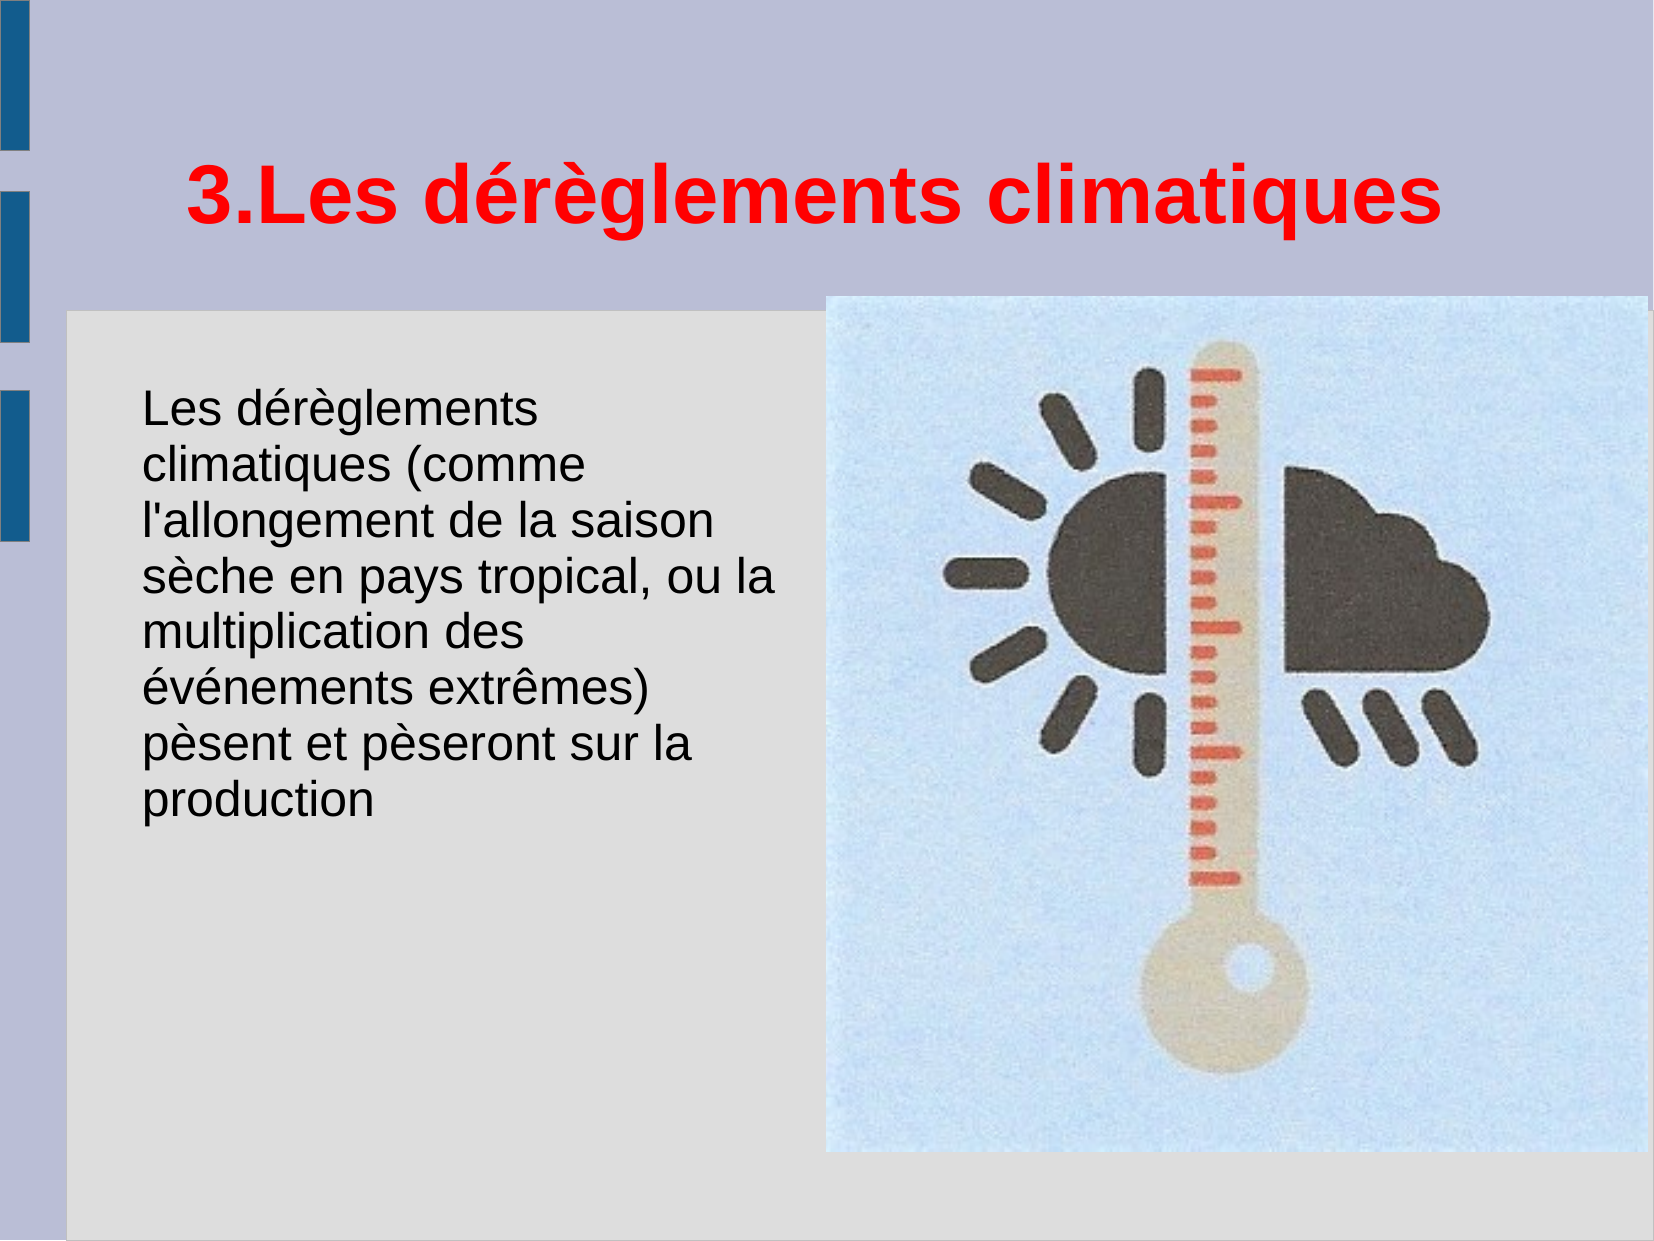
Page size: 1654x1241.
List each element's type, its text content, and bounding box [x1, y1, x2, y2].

title 3.Les dérèglements climatiques [121, 91, 1534, 299]
list Les dérèglements climatiques (comme l'allongement de la saison sèche en pays tropical, ou la multiplication des événements extrêmes) pèsent et pèseront sur la production [71, 295, 798, 1114]
picture [826, 296, 1648, 1152]
